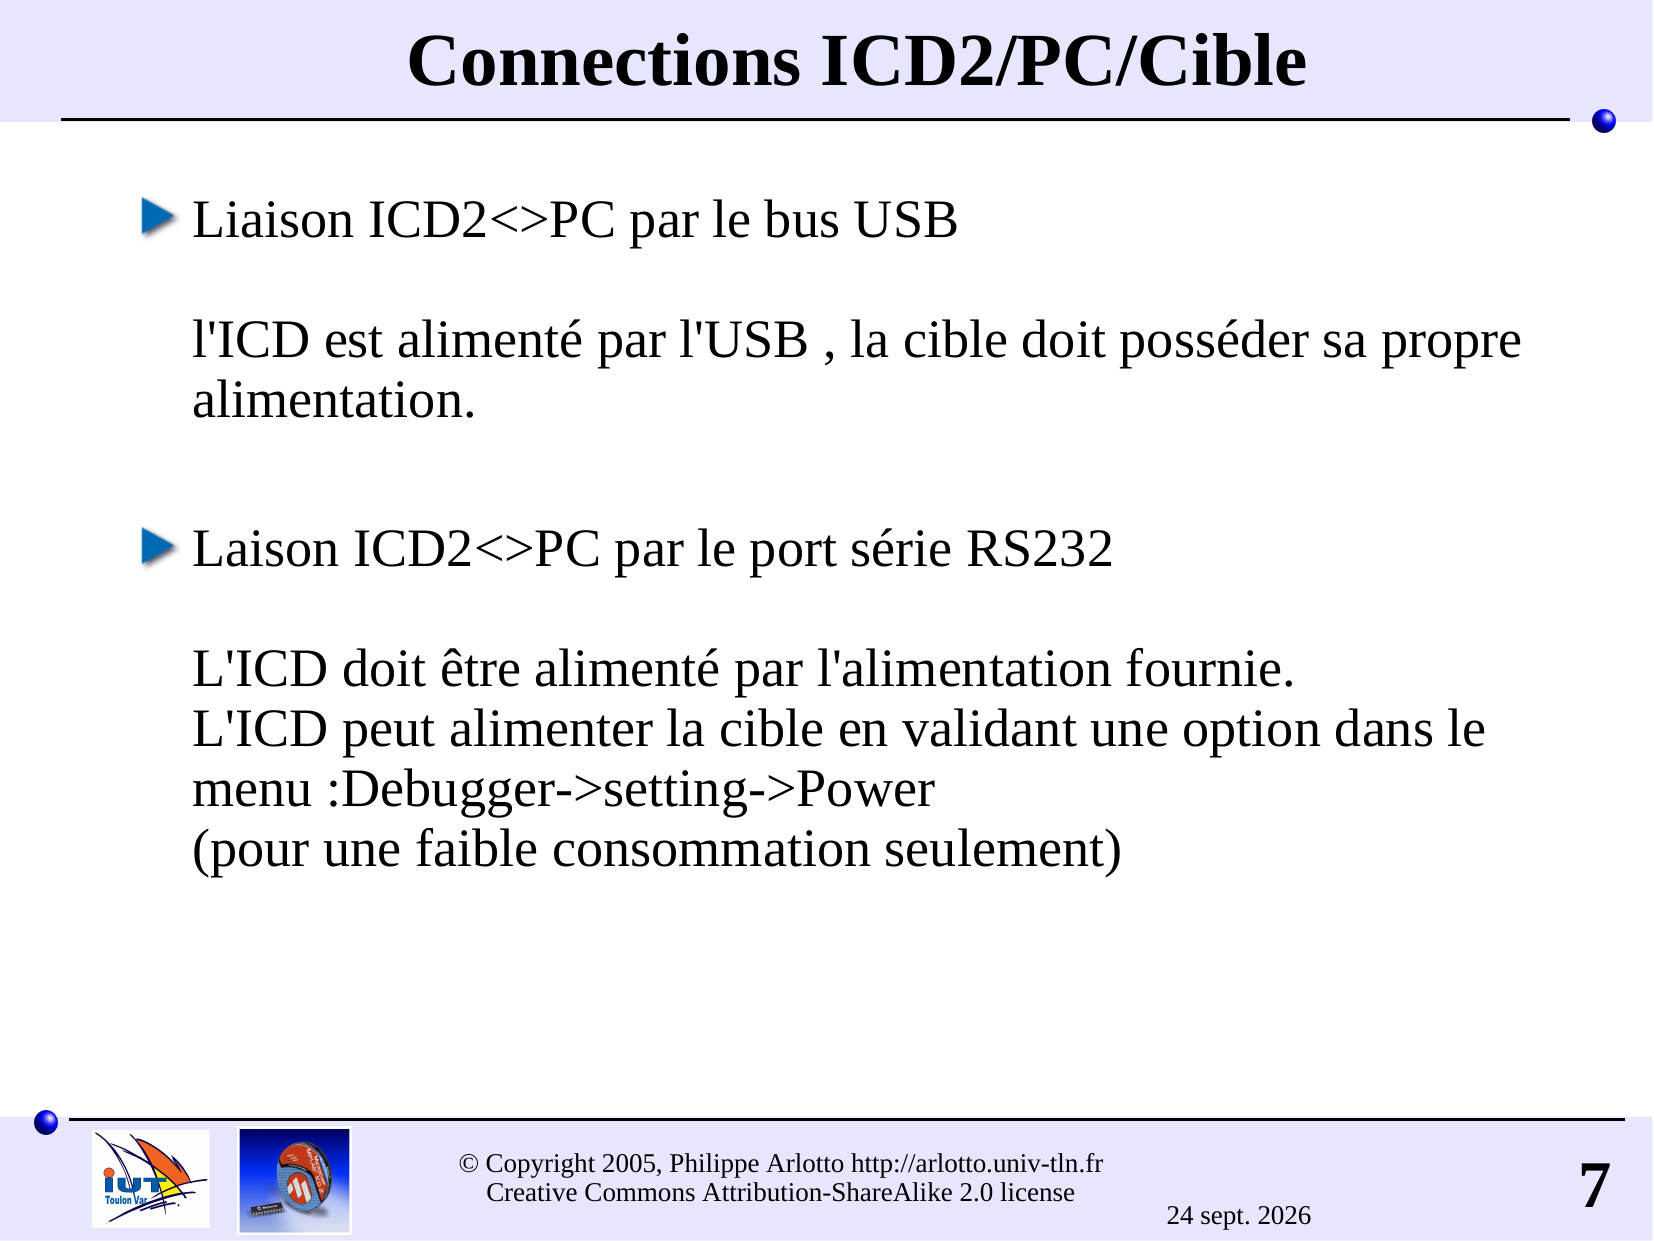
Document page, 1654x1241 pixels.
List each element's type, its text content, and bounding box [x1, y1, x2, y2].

picture [237, 1126, 352, 1235]
list Liaison ICD2<>PC par le bus USB l'ICD est alimenté par l'USB , la cible doit posséder sa propre alimentation. Laison ICD2<>PC par le port série RS232 L'ICD doit être alimenté par l'alimentation fournie. L'ICD peut alimenter la cible en validant une option dans le menu :Debugger->setting->Power (pour une faible consommation seulement) [121, 188, 1534, 1039]
title Connections ICD2/PC/Cible [95, 11, 1585, 110]
